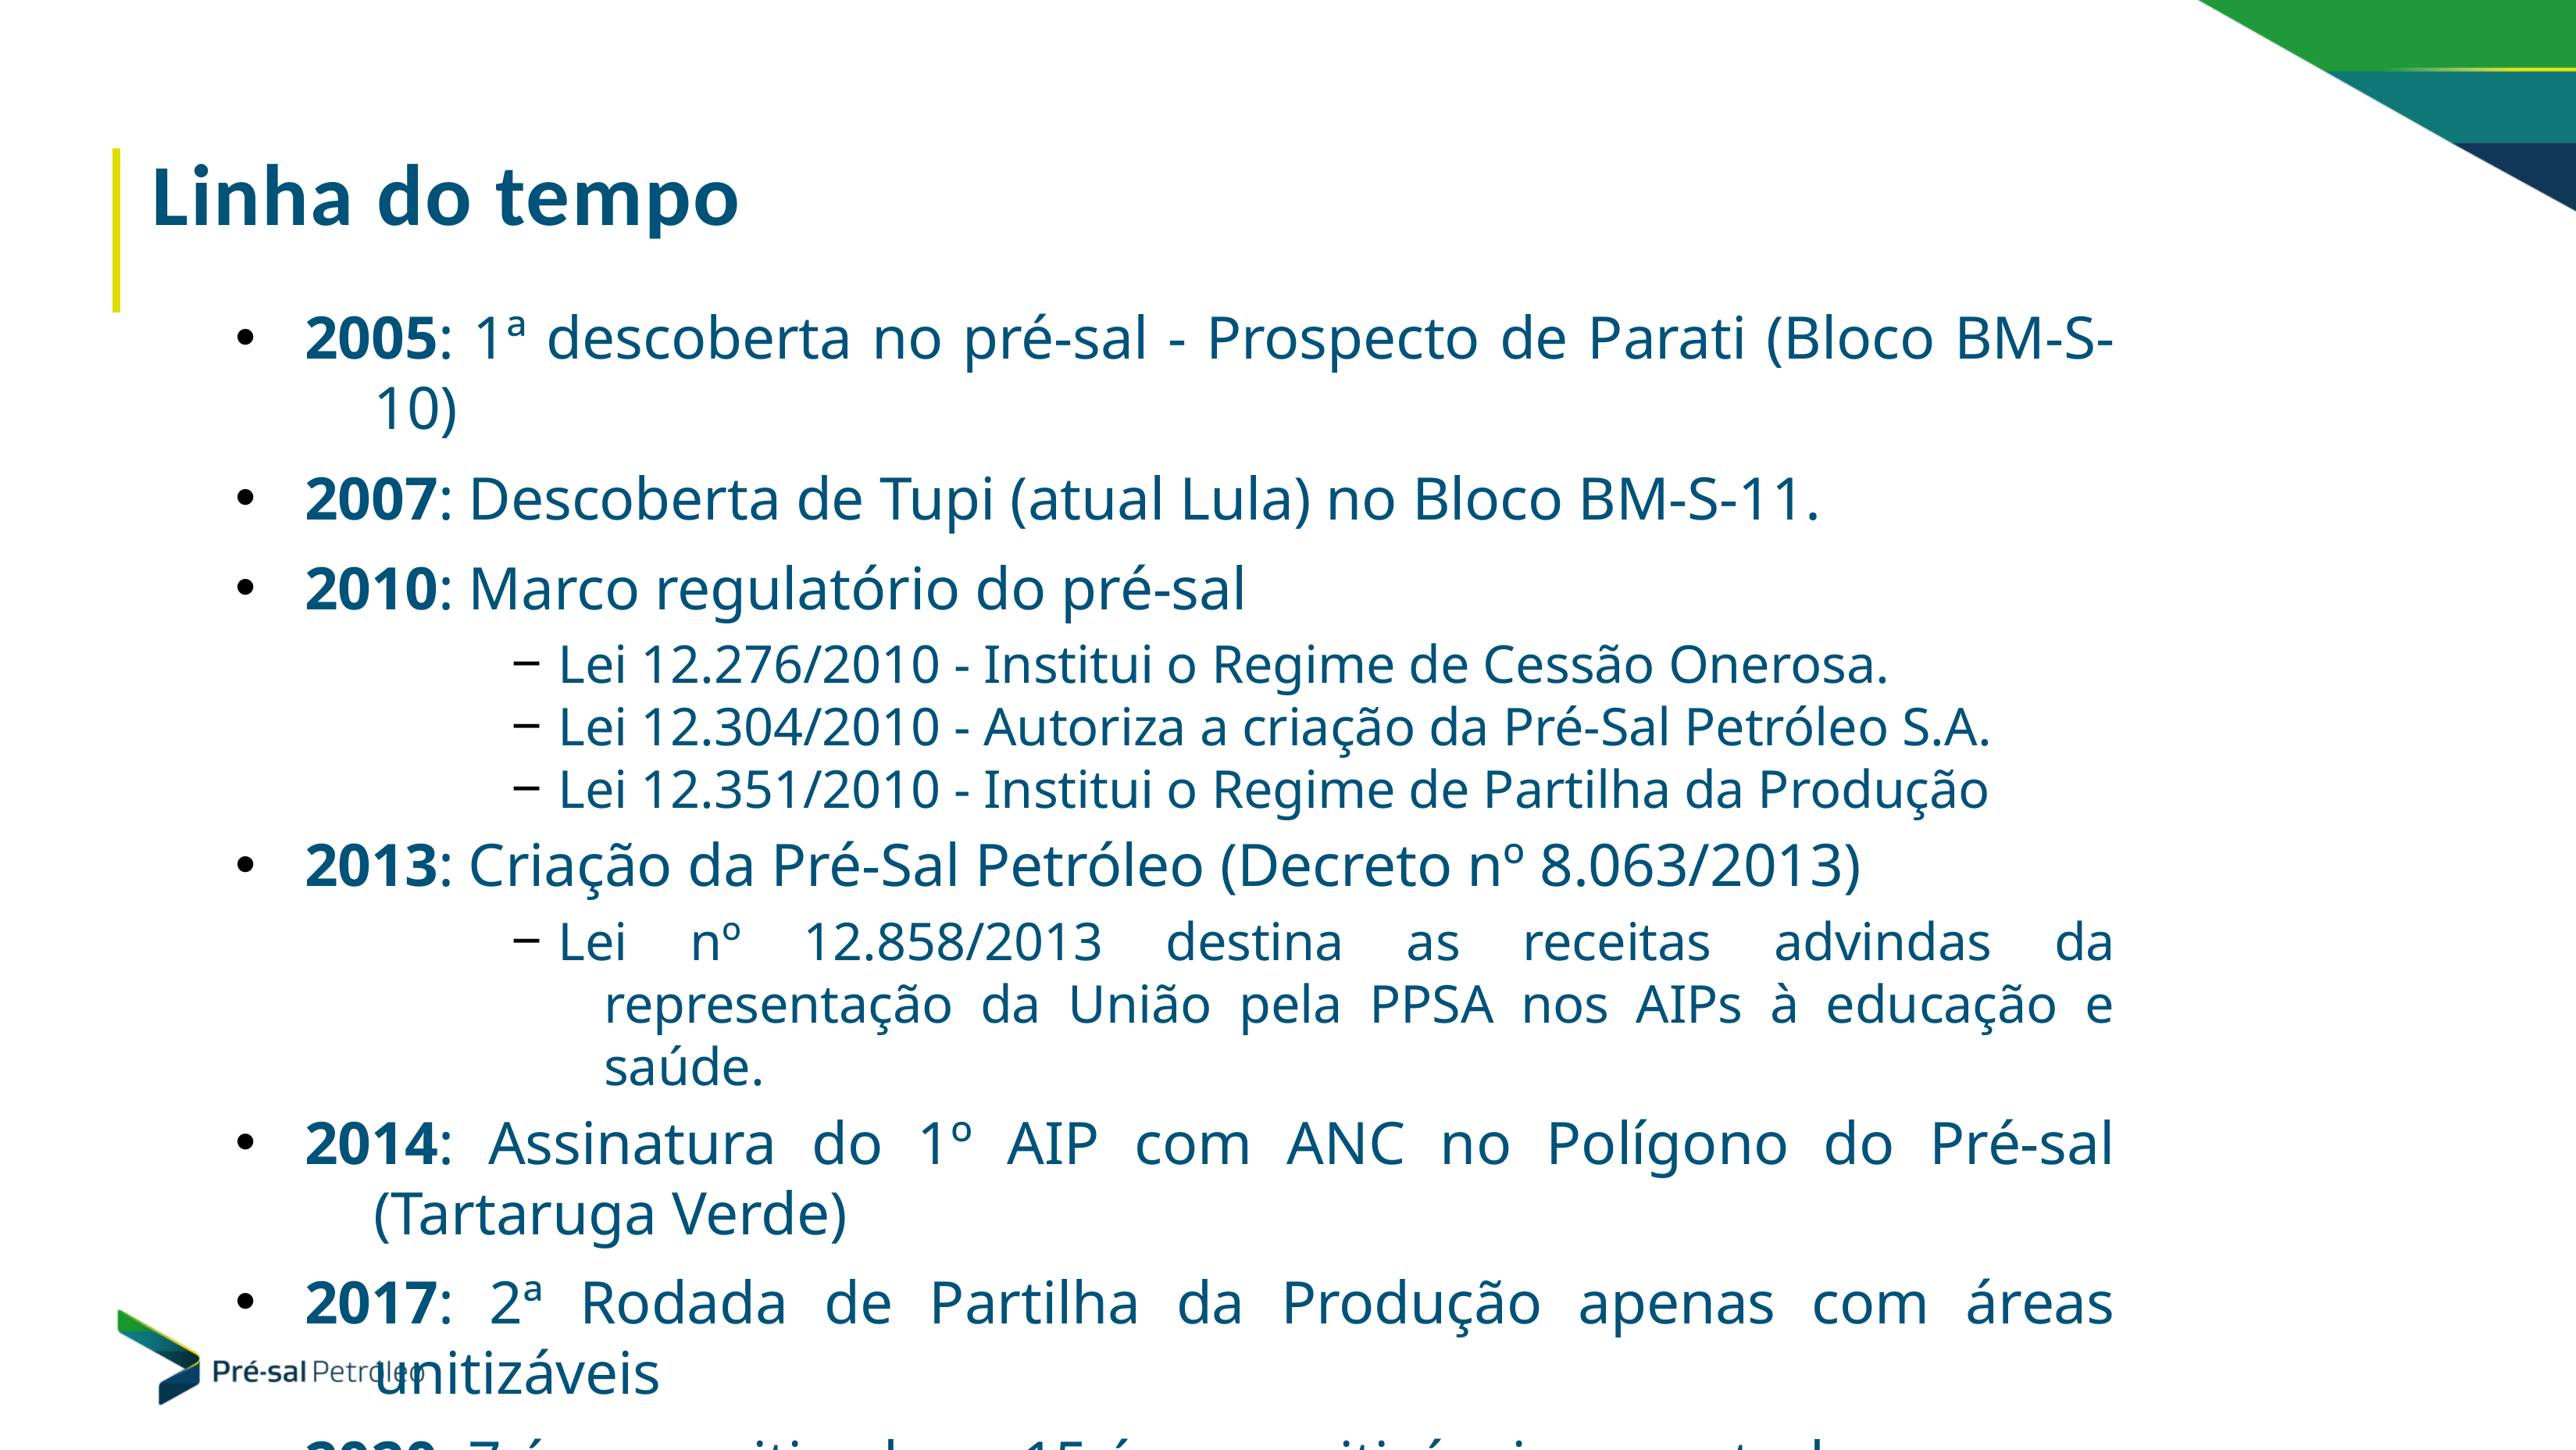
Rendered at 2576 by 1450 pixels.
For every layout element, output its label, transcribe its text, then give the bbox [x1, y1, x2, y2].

title Linha do tempo [150, 158, 1913, 247]
text_box 2005: 1ª descoberta no pré-sal - Prospecto de Parati (Bloco BM-S-10) 2007: Descoberta de Tupi (atual Lula) no Bloco BM-S-11. 2010: Marco regulatório do pré-sal Lei 12.276/2010 - Institui o Regime de Cessão Onerosa. Lei 12.304/2010 - Autoriza a criação da Pré-Sal Petróleo S.A. Lei 12.351/2010 - Institui o Regime de Partilha da Produção 2013: Criação da Pré-Sal Petróleo (Decreto nº 8.063/2013) Lei nº 12.858/2013 destina as receitas advindas da representação da União pela PPSA nos AIPs à educação e saúde. 2014: Assinatura do 1º AIP com ANC no Polígono do Pré-sal (Tartaruga Verde) 2017: 2ª Rodada de Partilha da Produção apenas com áreas unitizáveis 2020: 7 áreas unitizadas e 15 áreas unitizáveis em estudo [223, 295, 2128, 1297]
